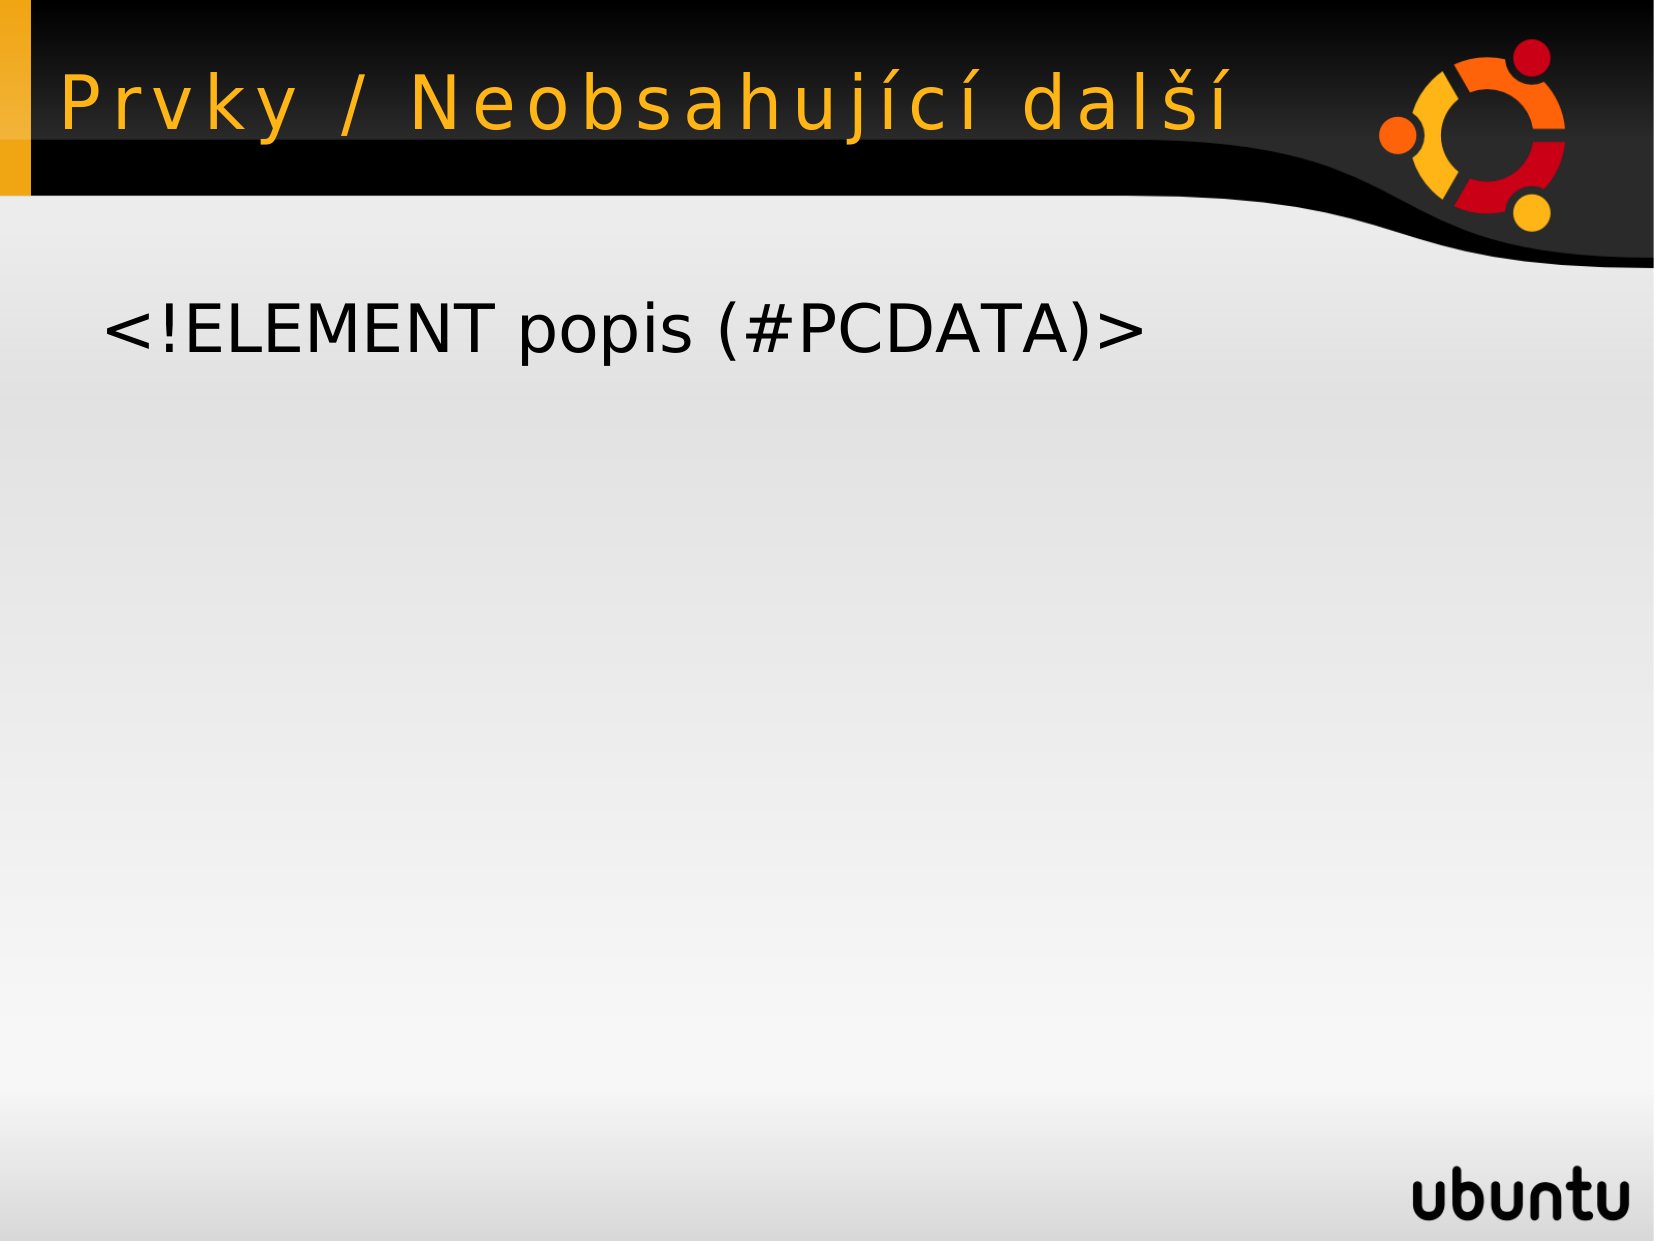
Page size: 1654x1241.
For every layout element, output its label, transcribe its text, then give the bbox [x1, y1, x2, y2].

picture [0, 0, 1654, 1241]
list <!ELEMENT popis (#PCDATA)> [82, 290, 1571, 1109]
title Prvky / Neobsahující další [59, 29, 1270, 178]
